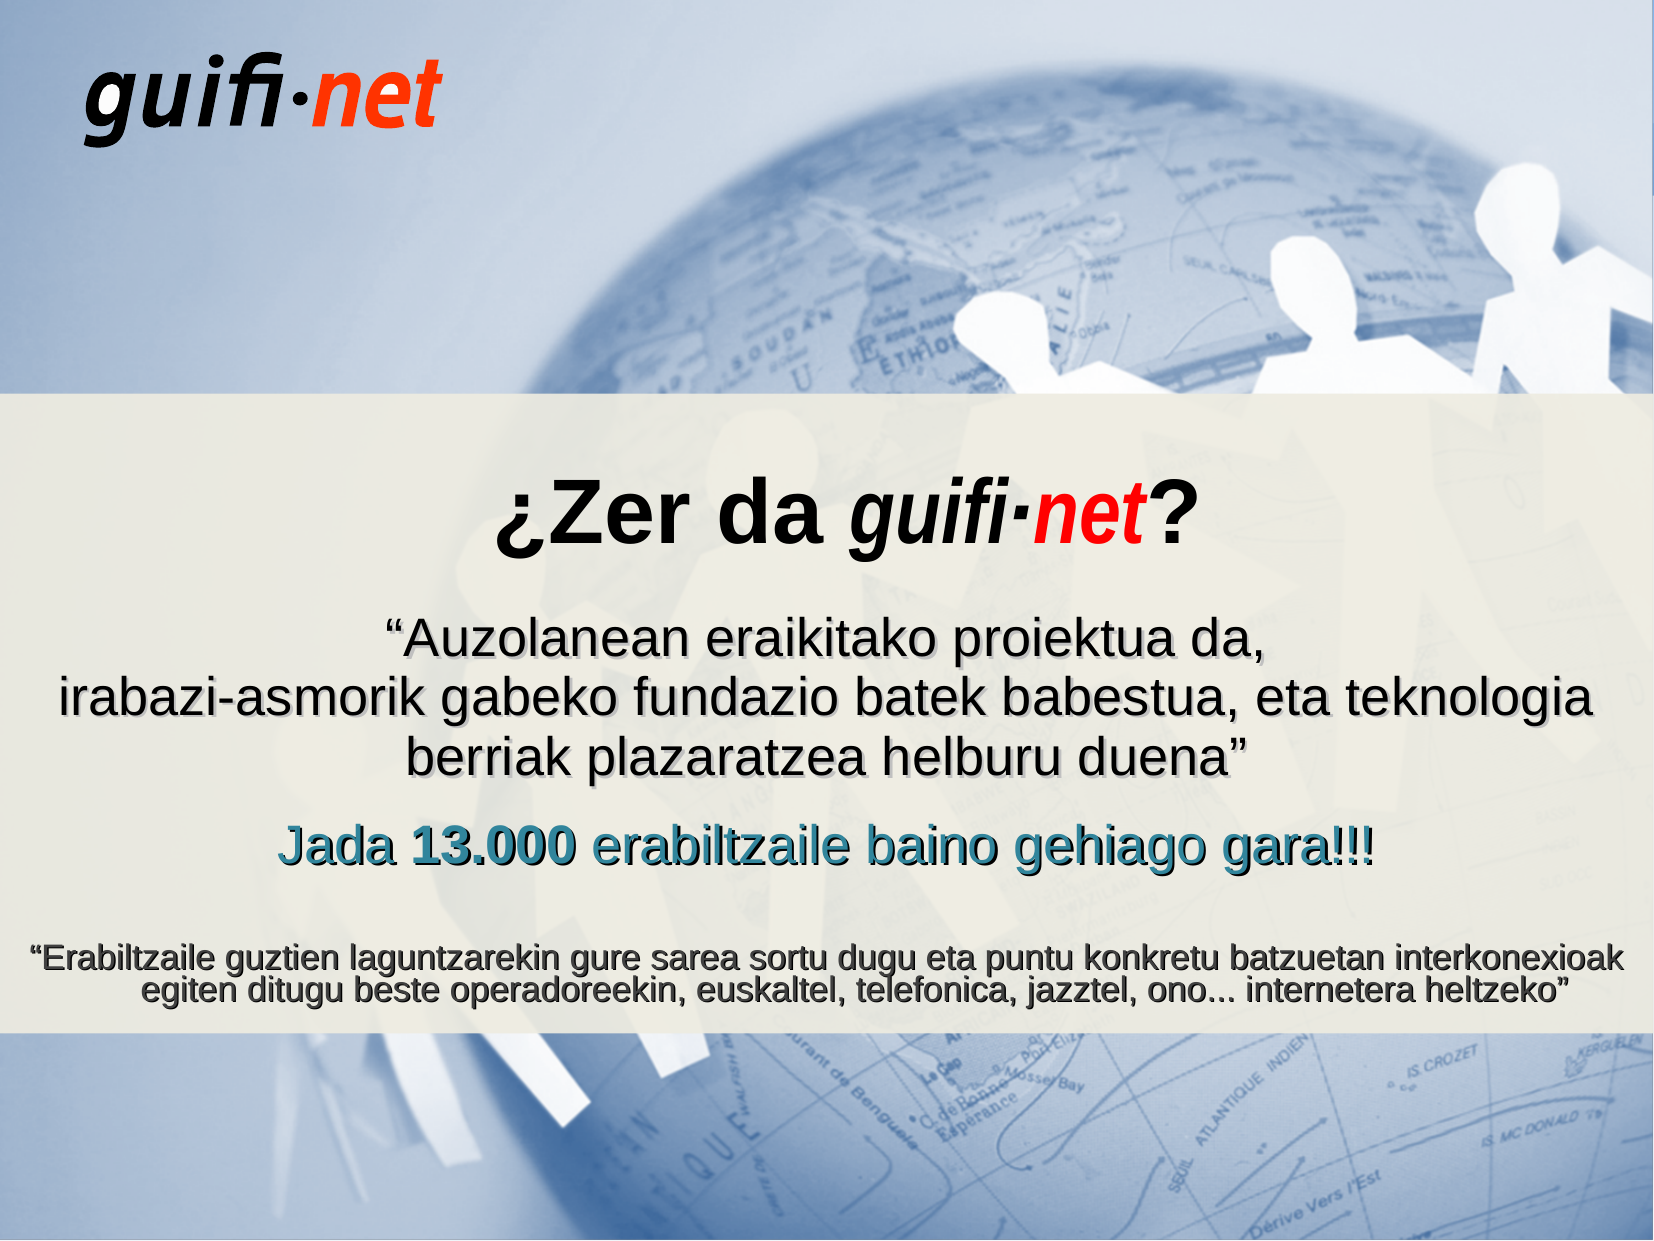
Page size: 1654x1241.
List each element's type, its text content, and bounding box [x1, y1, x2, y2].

picture [0, 1034, 1654, 1241]
title ¿Zer da guifi·net? [155, 413, 1506, 601]
picture [0, 0, 1654, 393]
text_box “Auzolanean eraikitako proiektua da, irabazi-asmorik gabeko fundazio batek babestua, eta teknologia berriak plazaratzea helburu duena” Jada 13.000 erabiltzaile baino gehiago gara!!! “Erabiltzaile guztien laguntzarekin gure sarea sortu dugu eta puntu konkretu batzuetan interkonexioak egiten ditugu beste operadoreekin, euskaltel, telefonica, jazztel, ono... internetera heltzeko” [0, 393, 1654, 1034]
